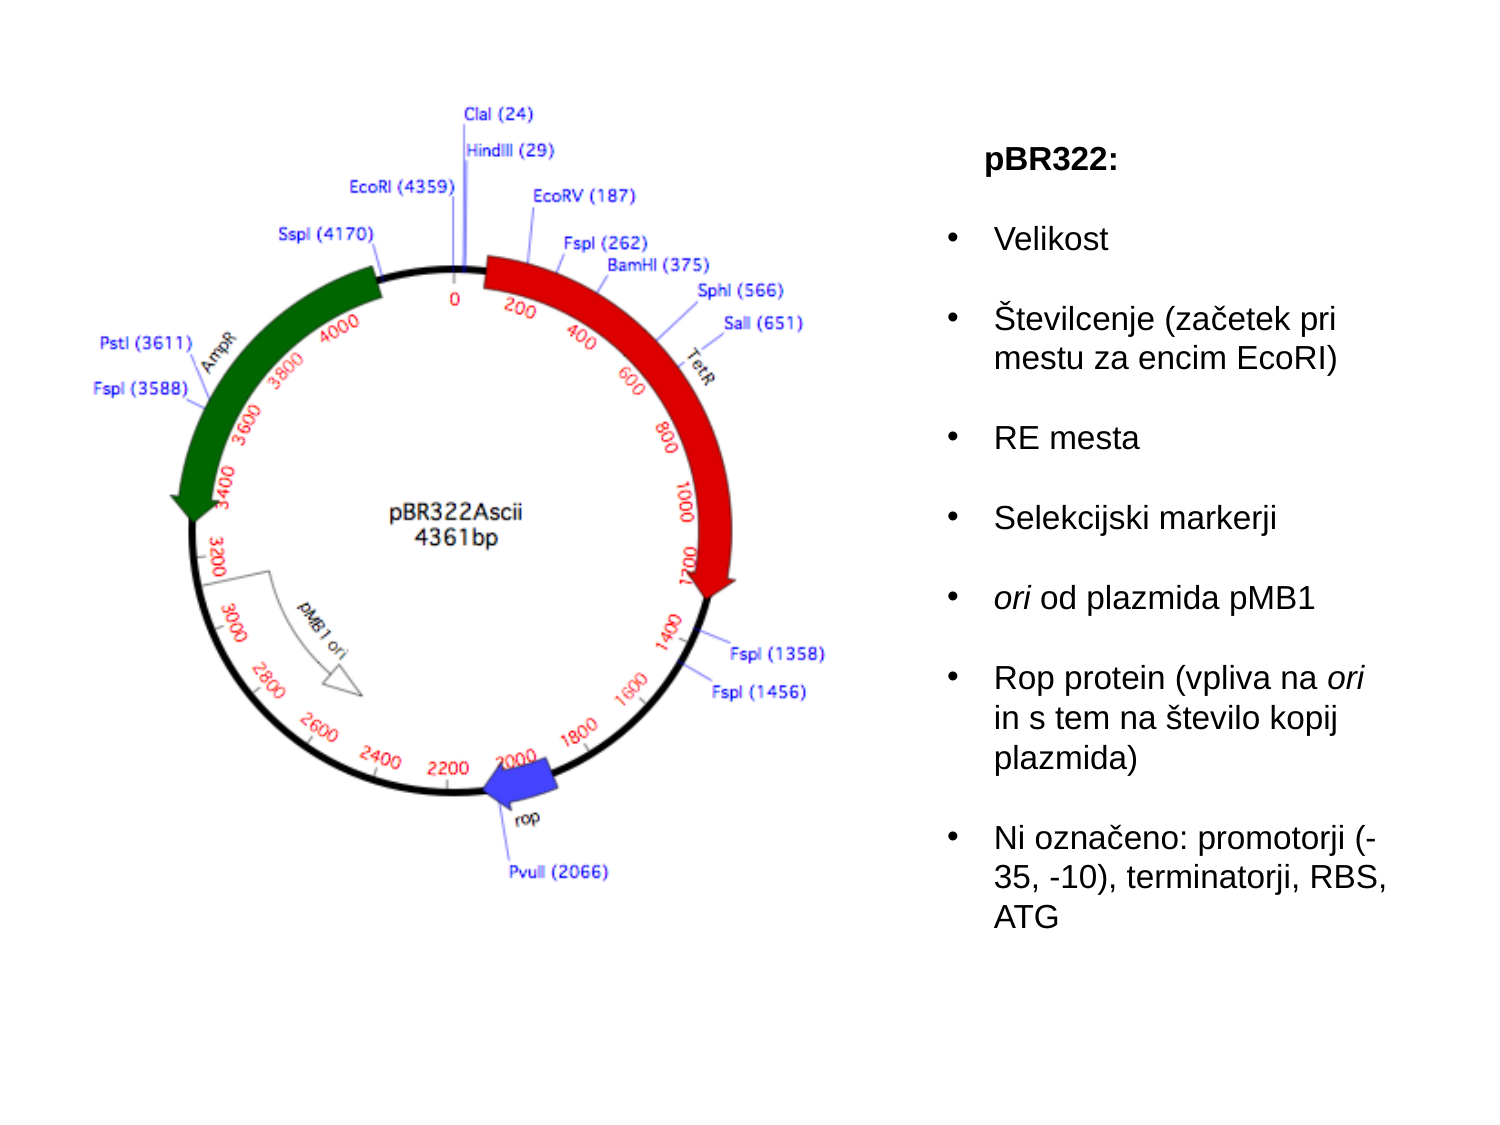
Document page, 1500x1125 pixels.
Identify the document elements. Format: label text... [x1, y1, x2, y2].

text_box pBR322: Velikost Številcenje (začetek pri mestu za encim EcoRI) RE mesta Selekcijski markerji ori od plazmida pMB1 Rop protein (vpliva na ori in s tem na število kopij plazmida) Ni označeno: promotorji (-35, -10), terminatorji, RBS, ATG [932, 129, 1409, 983]
picture [89, 80, 846, 894]
